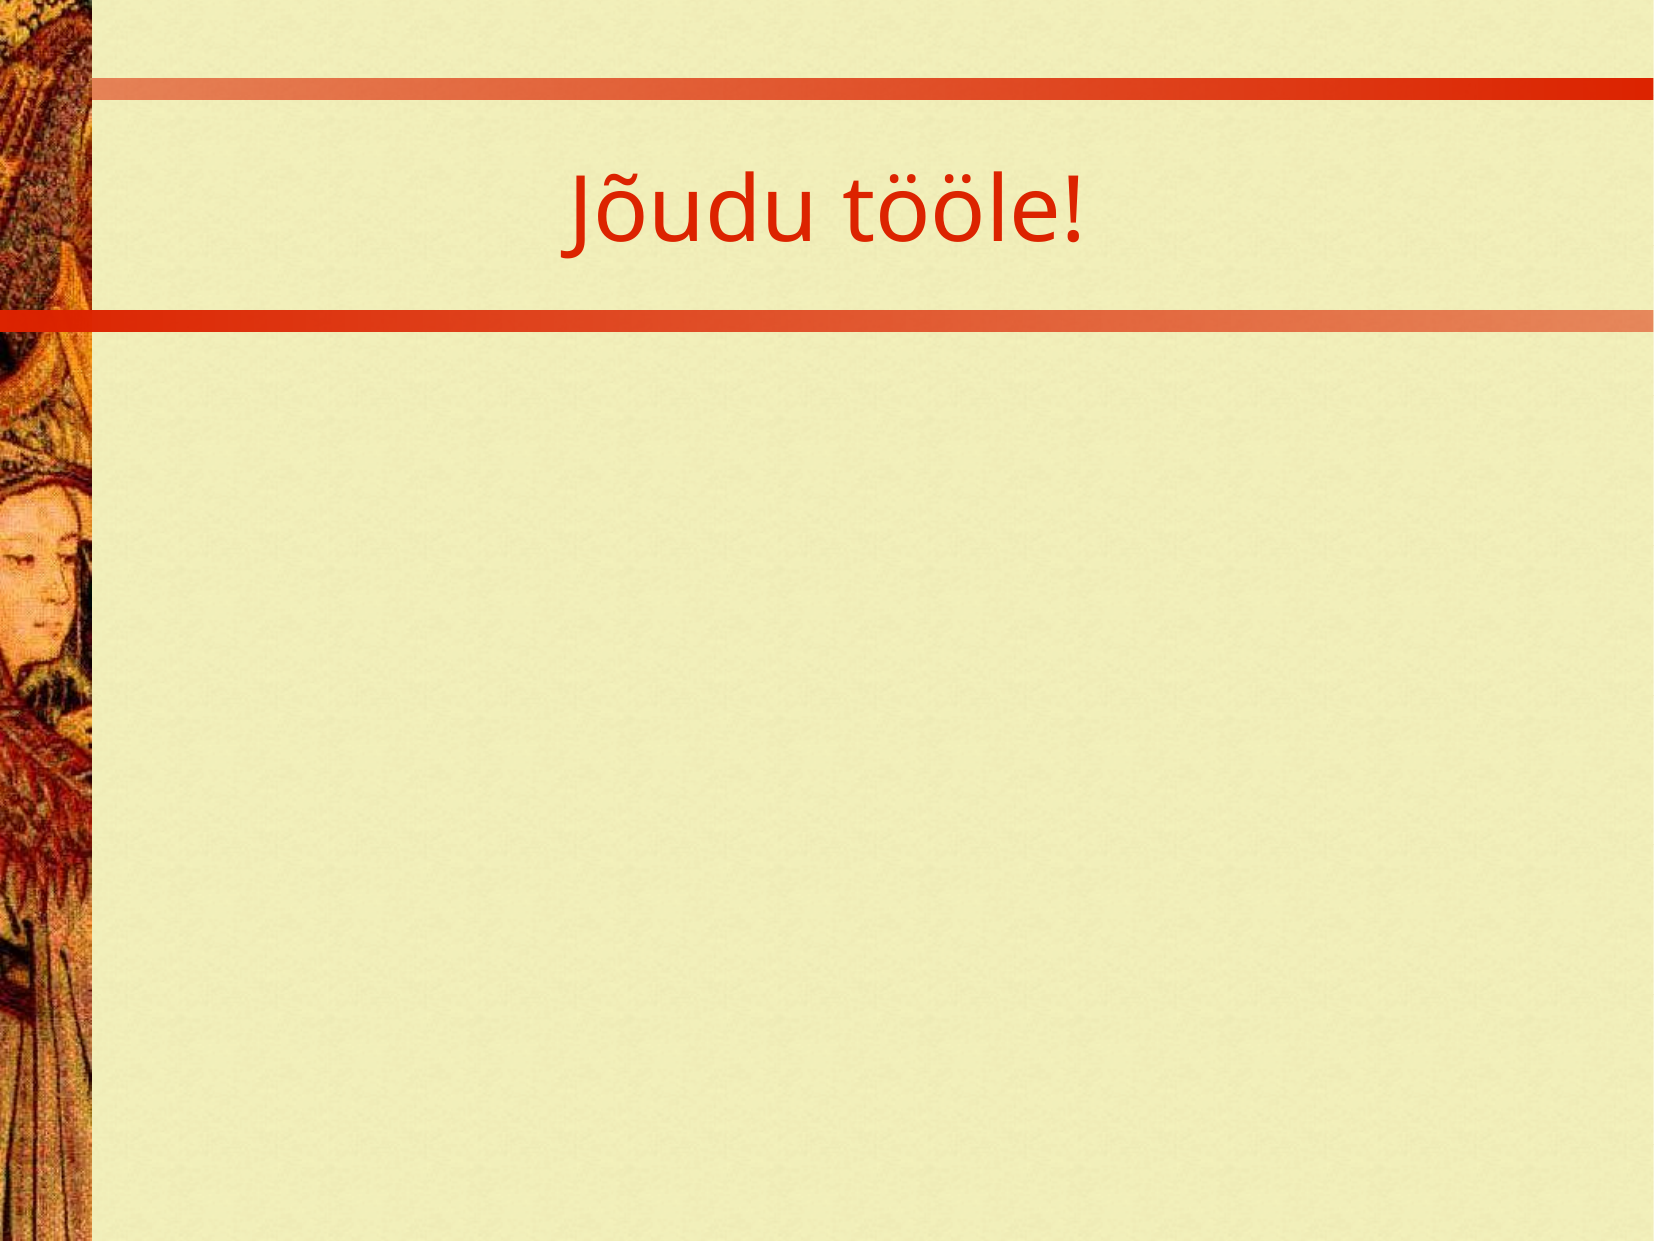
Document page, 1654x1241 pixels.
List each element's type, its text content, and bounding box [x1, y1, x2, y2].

title Jõudu tööle! [121, 102, 1534, 311]
picture [0, 332, 1654, 1241]
picture [0, 0, 1654, 310]
